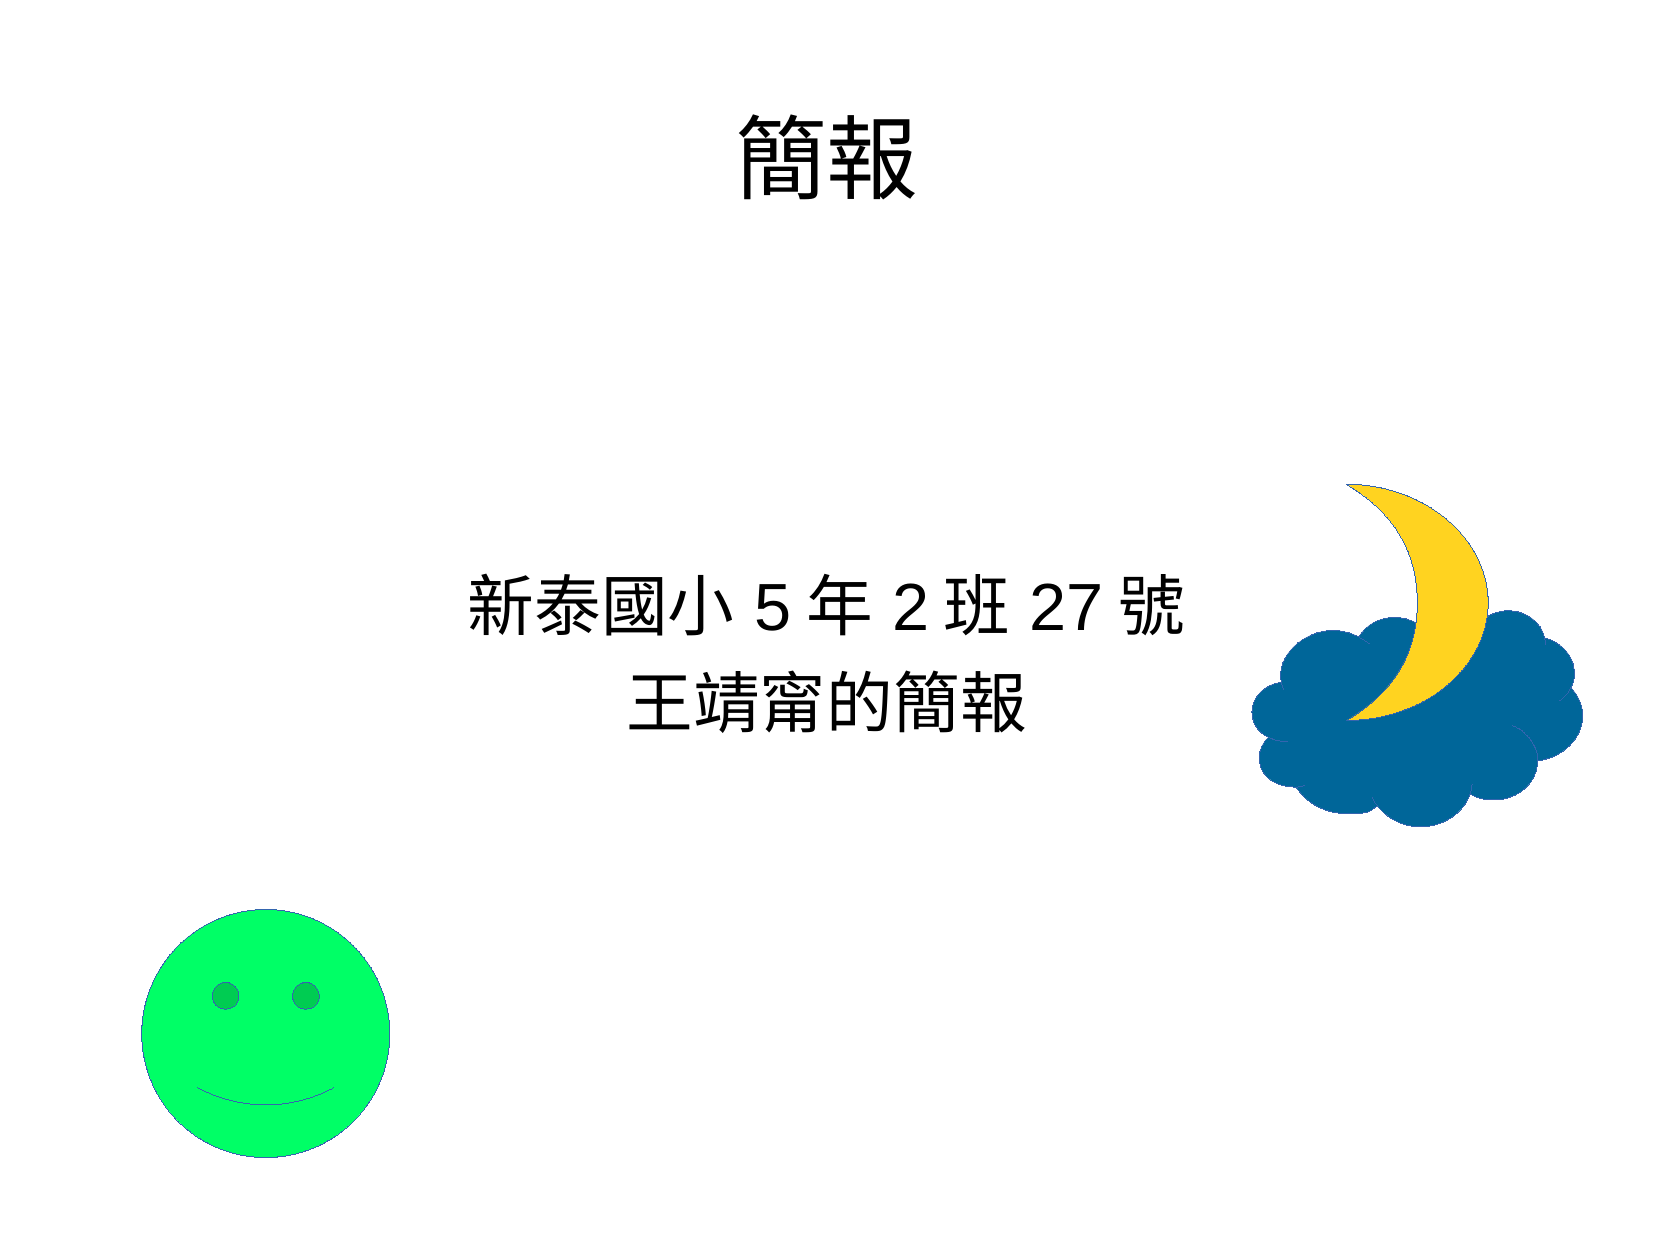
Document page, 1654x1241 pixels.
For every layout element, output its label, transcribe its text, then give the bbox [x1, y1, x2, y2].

text_box [1251, 484, 1583, 827]
subtitle 新泰國小5年2班27號 王靖甯的簡報 [82, 290, 1571, 1010]
title 簡報 [82, 49, 1571, 257]
text_box [141, 909, 390, 1158]
